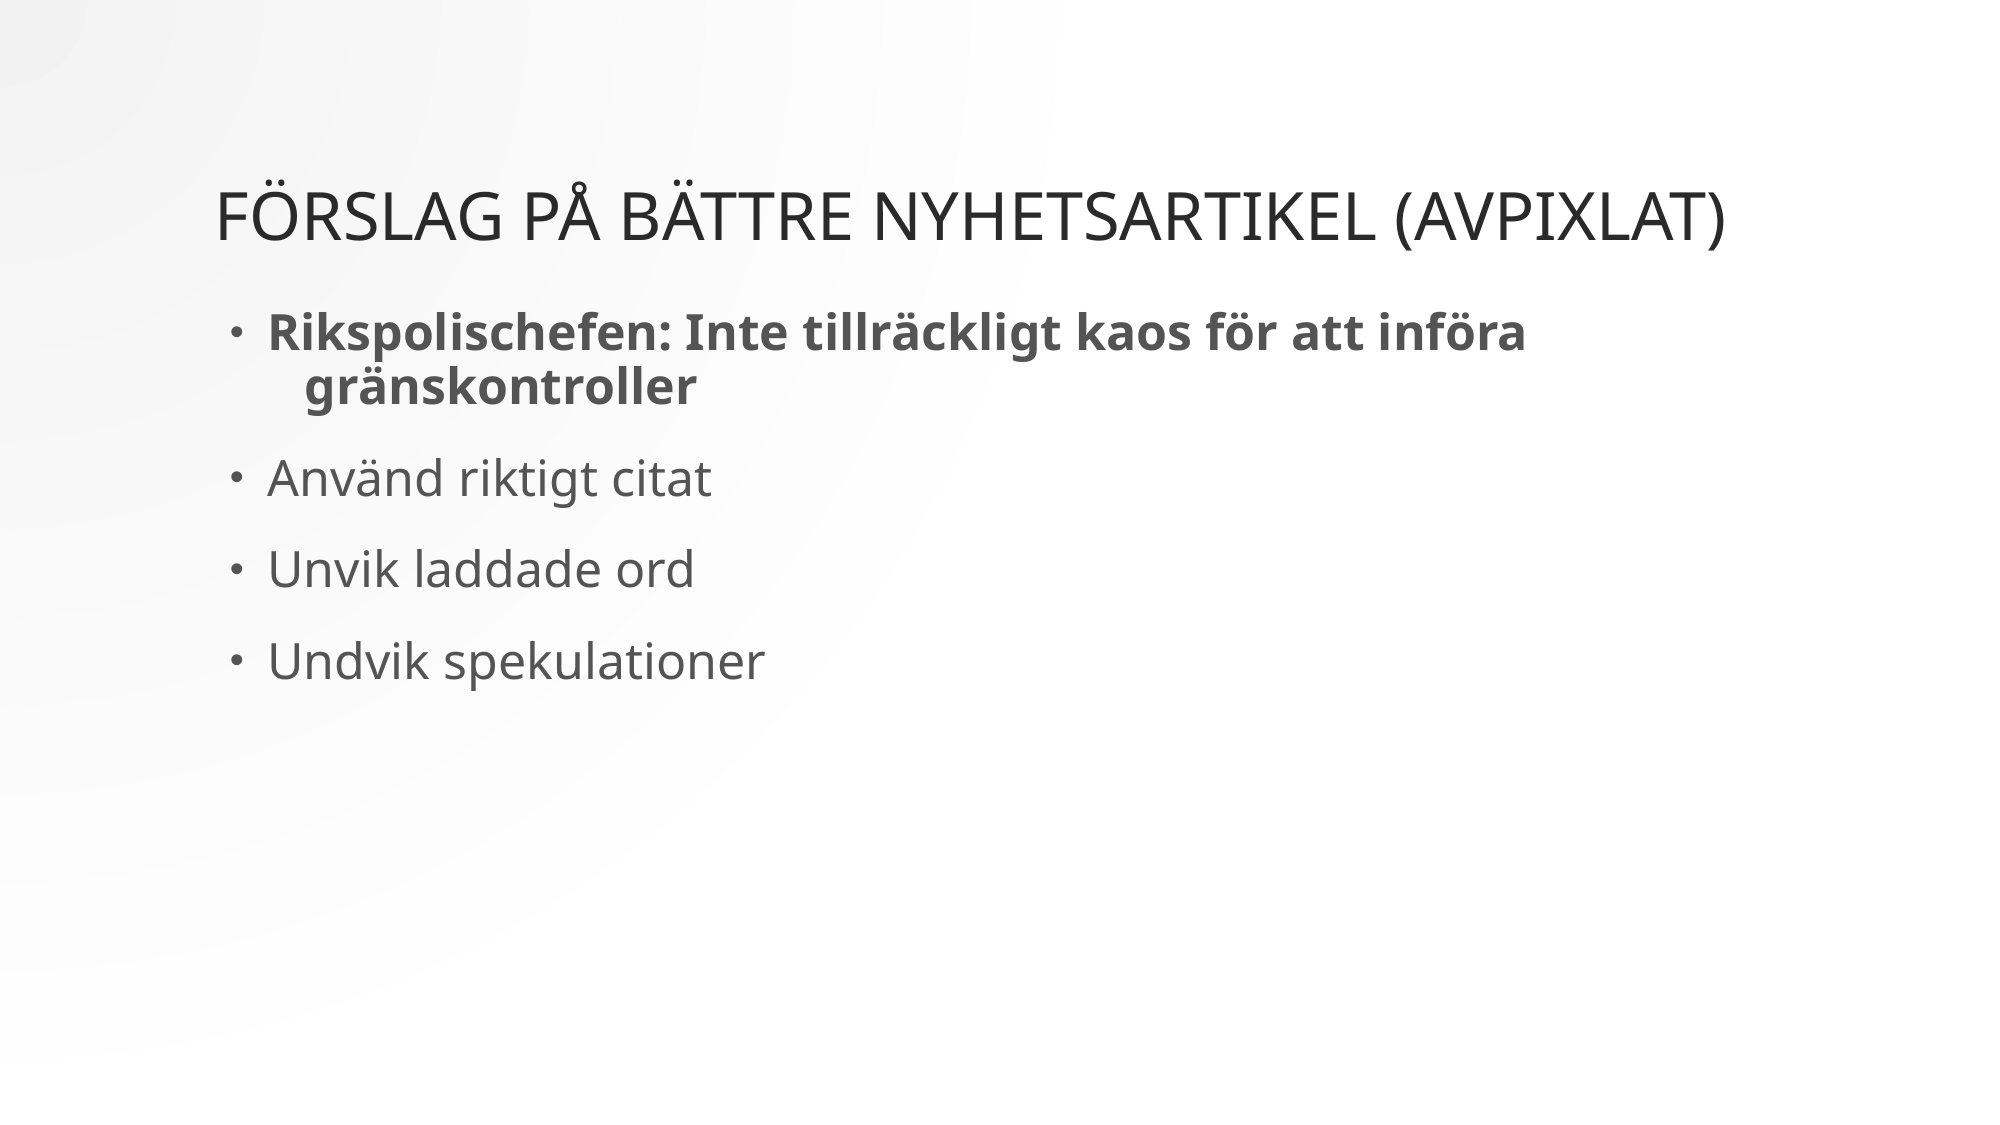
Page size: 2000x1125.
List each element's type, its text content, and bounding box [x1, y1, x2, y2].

title Förslag på bättre nyhetsartikel (Avpixlat) [199, 45, 1800, 263]
list Rikspolischefen: Inte tillräckligt kaos för att införa gränskontroller Använd riktigt citat Unvik laddade ord Undvik spekulationer [199, 299, 1800, 1013]
